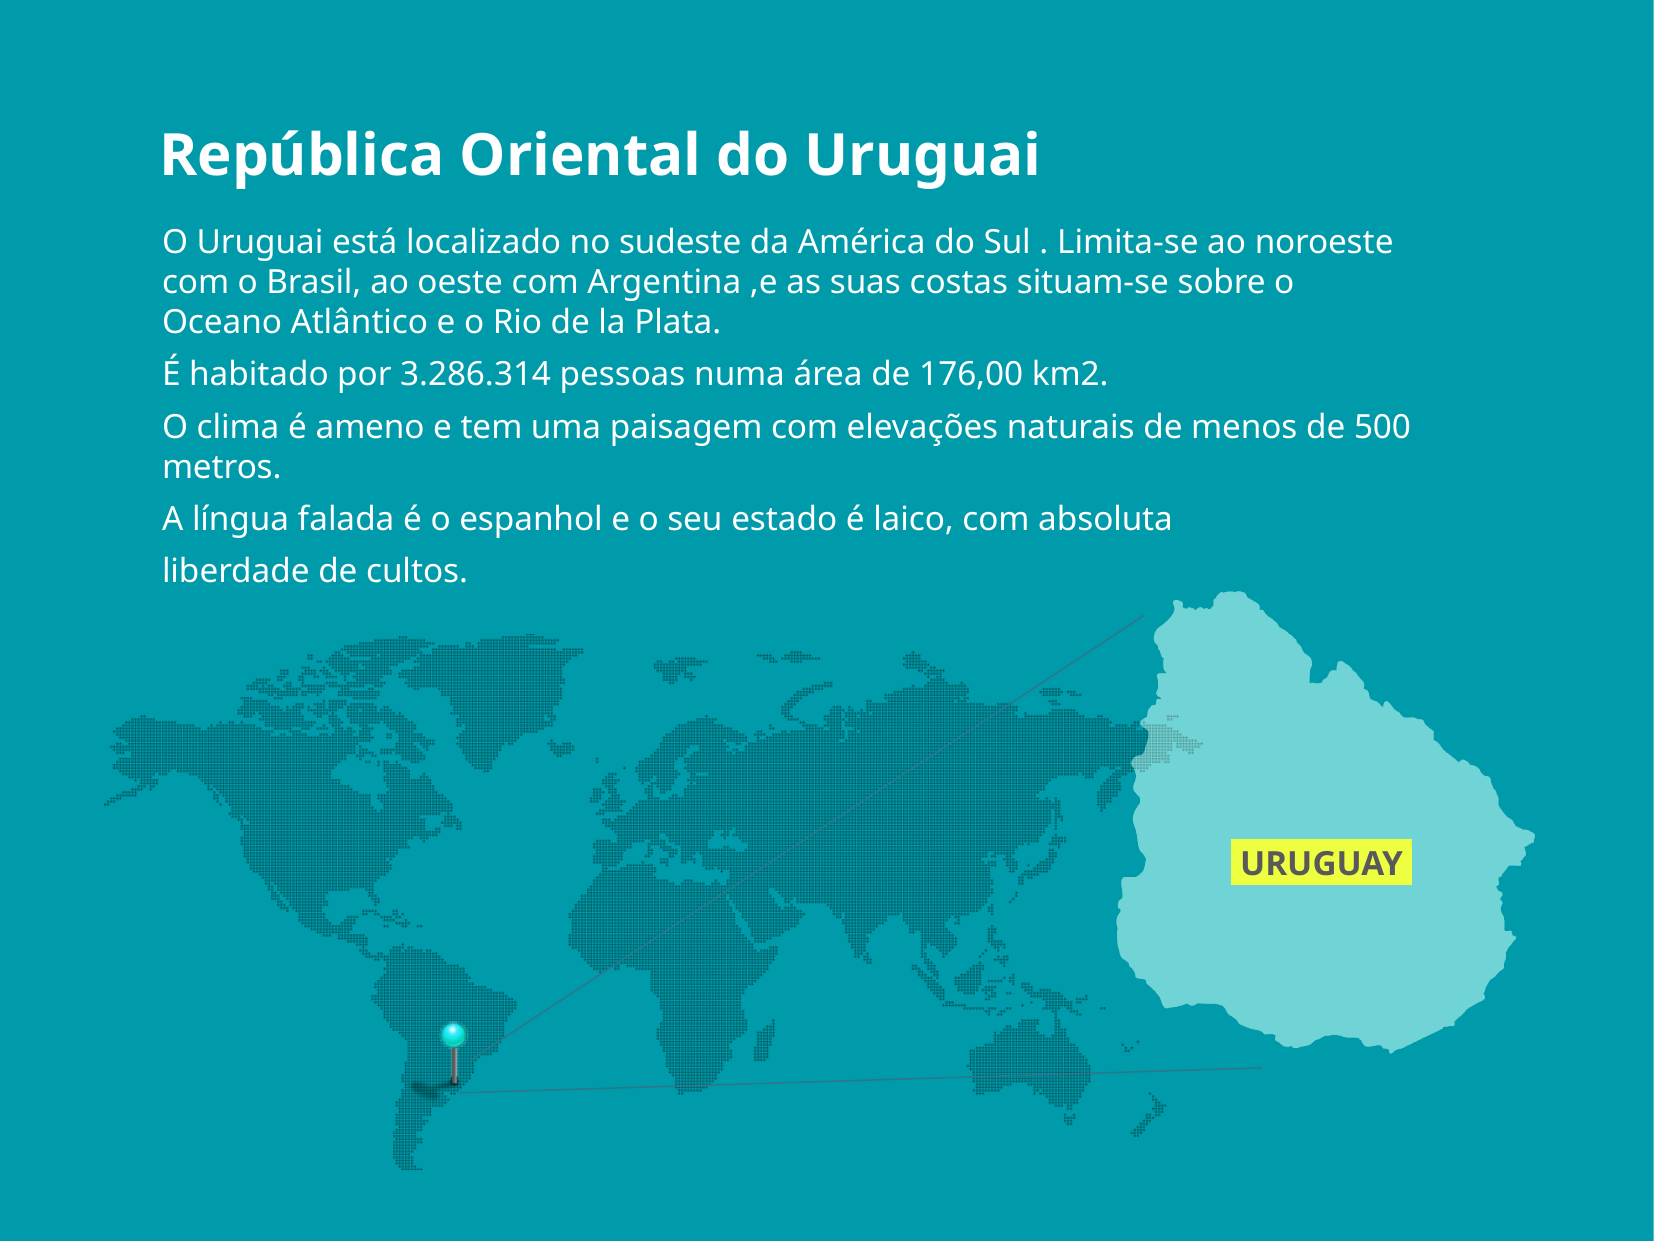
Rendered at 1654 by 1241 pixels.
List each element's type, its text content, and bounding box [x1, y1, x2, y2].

picture [0, 0, 1654, 1241]
text_box URUGUAY [1216, 826, 1485, 897]
title República Oriental do Uruguai [123, 109, 1350, 201]
text_box O Uruguai está localizado no sudeste da América do Sul . Limita-se ao noroeste com o Brasil, ao oeste com Argentina ,e as suas costas situam-se sobre o Oceano Atlântico e o Rio de la Plata. É habitado por 3.286.314 pessoas numa área de 176,00 km2. O clima é ameno e tem uma paisagem com elevações naturais de menos de 500 metros. A língua falada é o espanhol e o seu estado é laico, com absoluta liberdade de cultos. [147, 212, 1430, 598]
